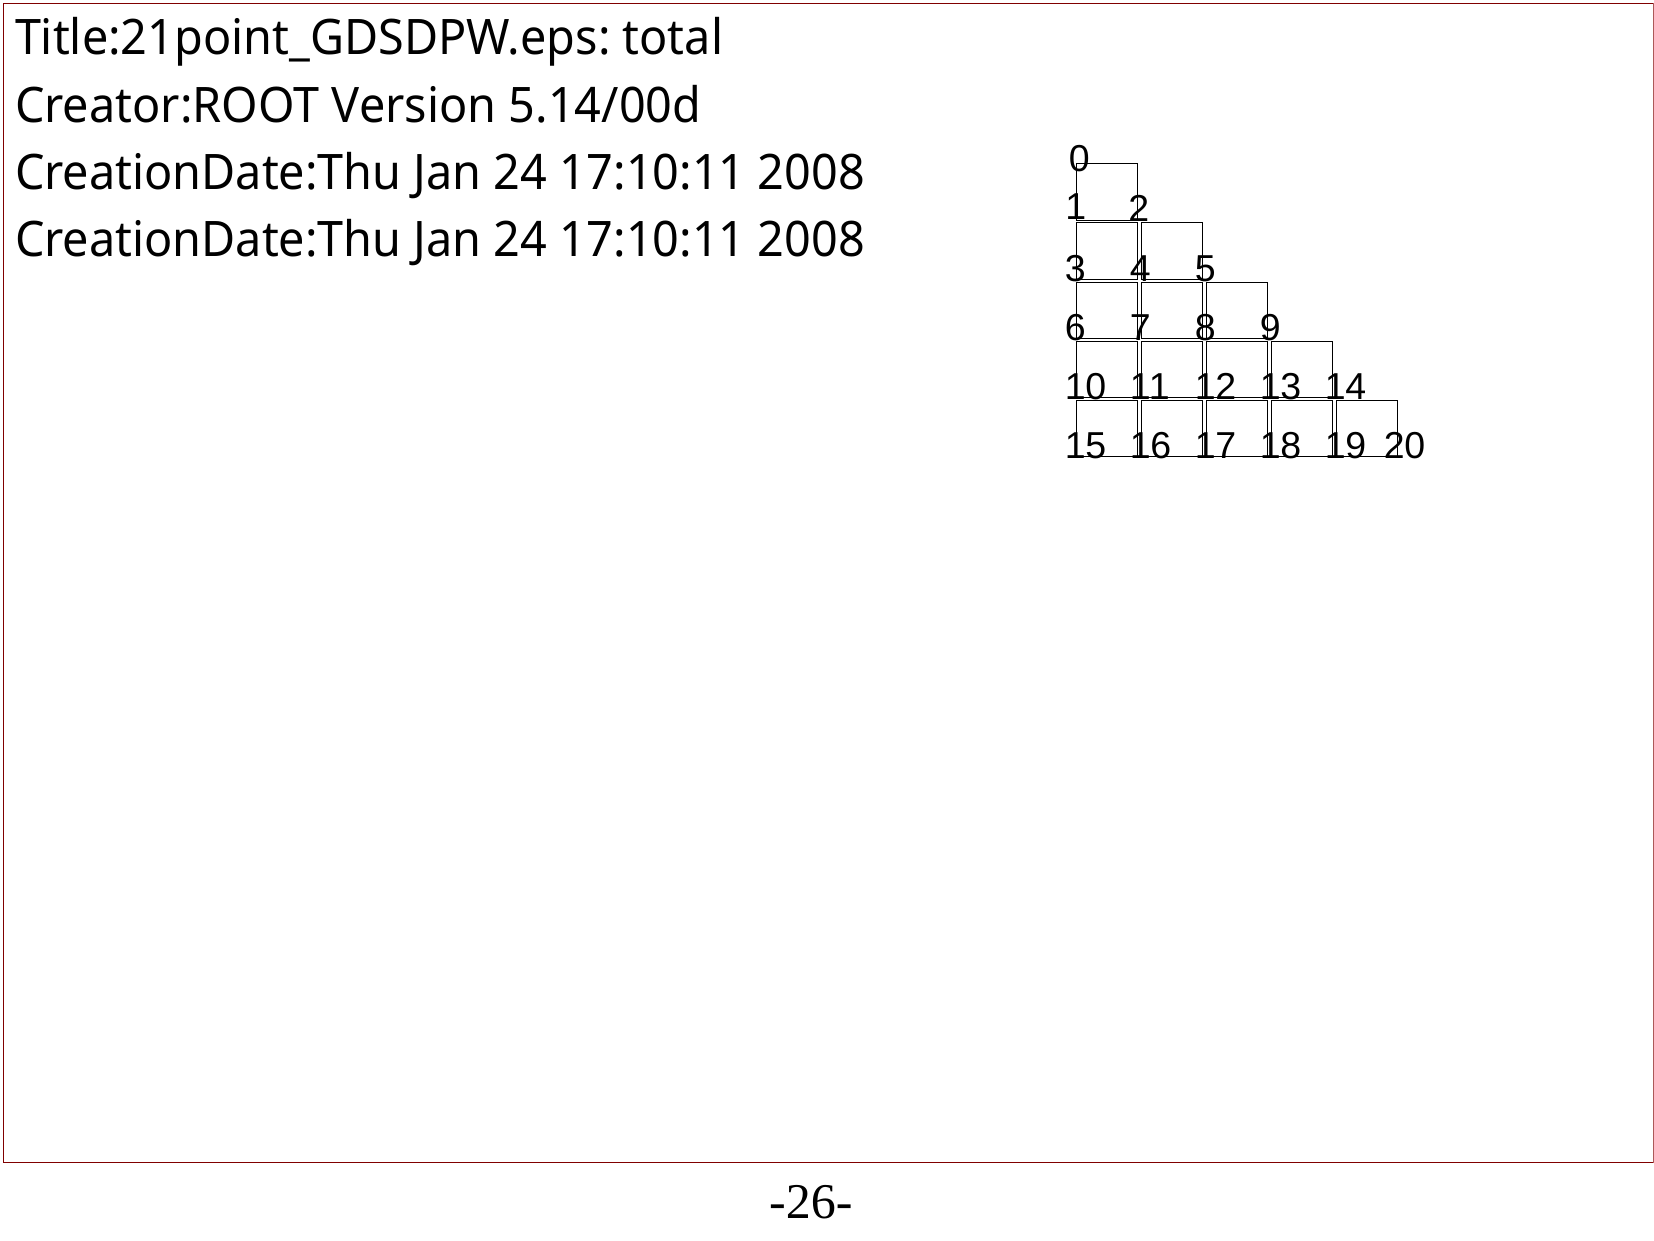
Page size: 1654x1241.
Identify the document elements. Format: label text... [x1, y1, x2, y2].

text_box 6 [1050, 298, 1101, 357]
text_box 18 [1245, 416, 1309, 488]
text_box 20 [1369, 416, 1441, 488]
text_box 16 [1115, 416, 1180, 488]
text_box 4 [1115, 239, 1166, 298]
text_box 19 [1309, 416, 1369, 488]
text_box 1 [1050, 178, 1102, 250]
text_box 15 [1050, 416, 1115, 488]
text_box 7 [1115, 298, 1166, 357]
picture [0, 0, 1654, 1163]
text_box 10 [1050, 357, 1115, 416]
text_box 2 [1113, 179, 1164, 251]
text_box 9 [1244, 298, 1296, 357]
text_box 11 [1115, 357, 1180, 416]
text_box 0 [1054, 129, 1105, 201]
text_box 14 [1309, 357, 1382, 416]
text_box 3 [1050, 239, 1101, 298]
text_box 17 [1180, 416, 1245, 488]
text_box 8 [1179, 298, 1231, 357]
text_box 5 [1179, 239, 1231, 298]
text_box 13 [1245, 357, 1309, 416]
text_box 12 [1180, 357, 1245, 416]
